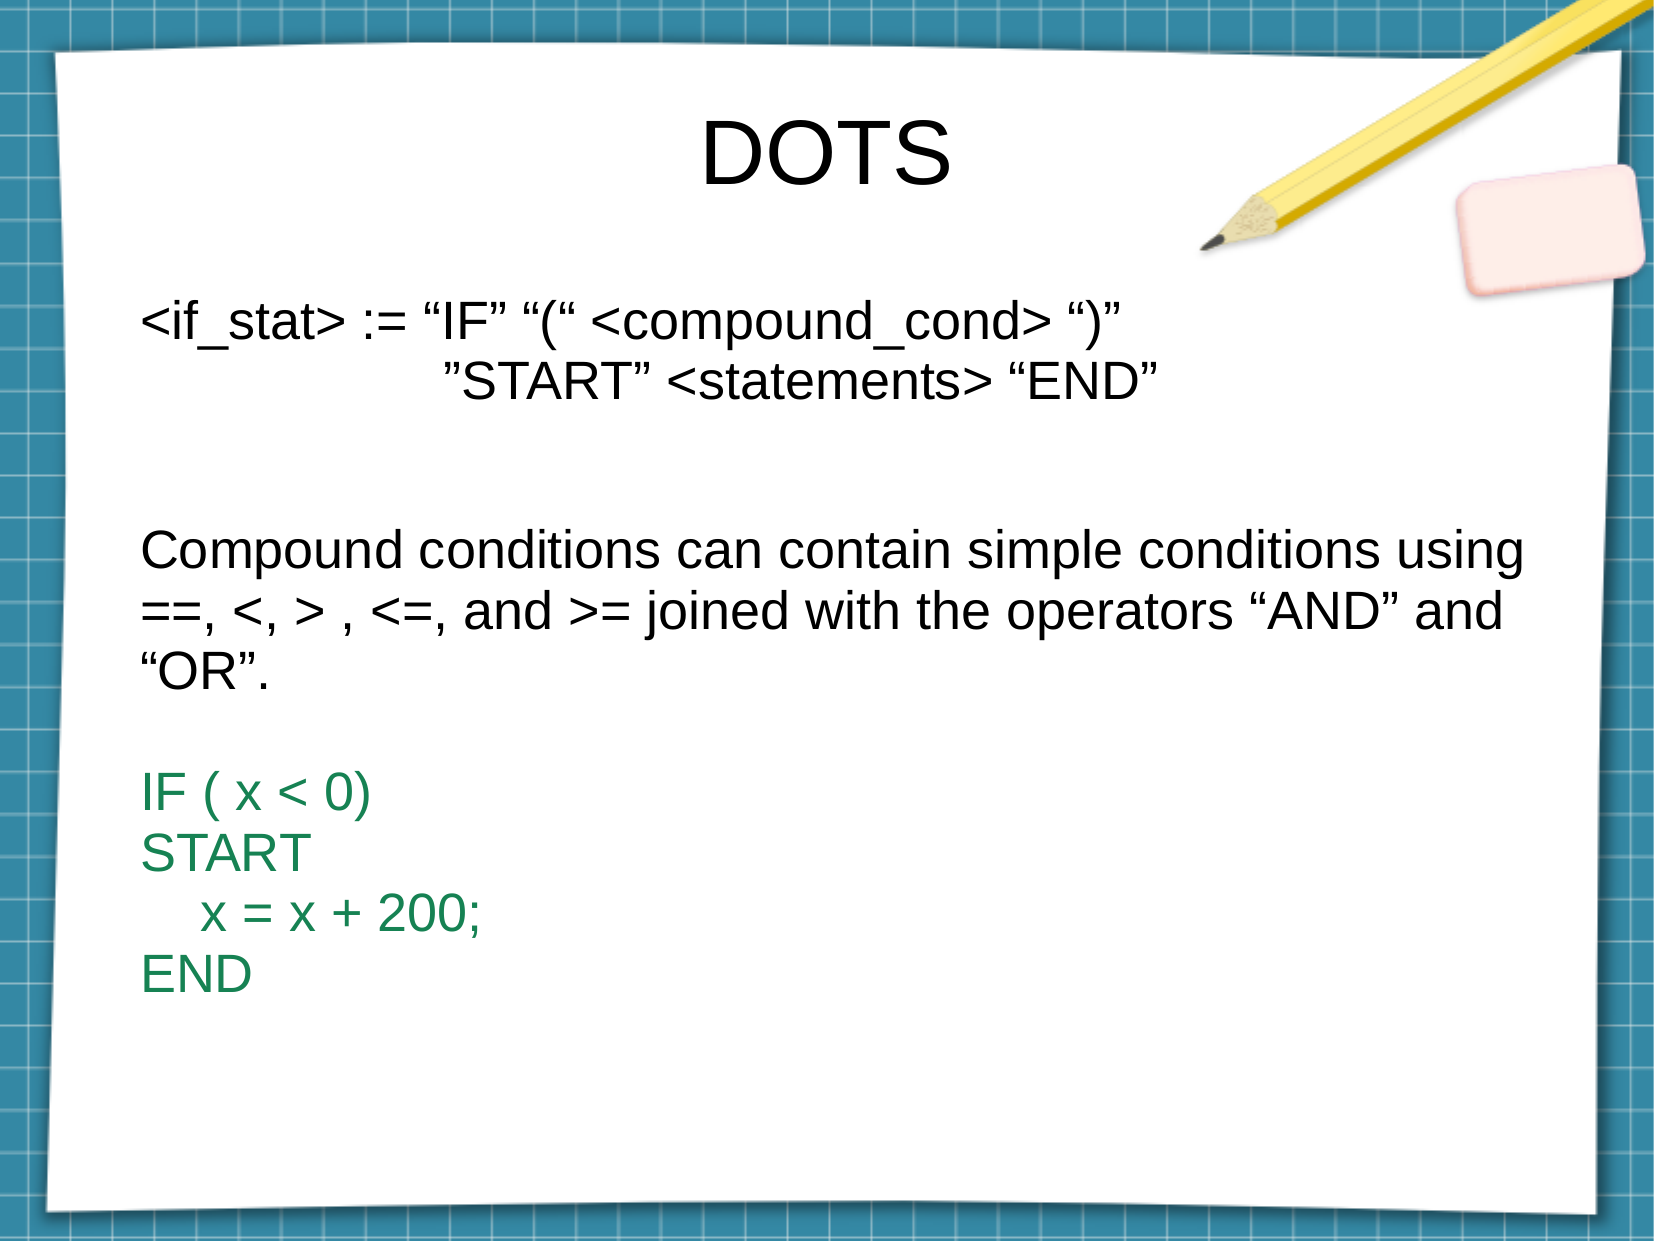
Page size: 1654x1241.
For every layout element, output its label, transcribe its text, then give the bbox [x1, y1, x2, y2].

picture [0, 0, 1654, 1241]
title DOTS [82, 49, 1571, 257]
list <if_stat> := “IF” “(“ <compound_cond> “)” ”START” <statements> “END” Compound conditions can contain simple conditions using ==, <, > , <=, and >= joined with the operators “AND” and “OR”. IF ( x < 0) START x = x + 200; END [82, 290, 1571, 1010]
